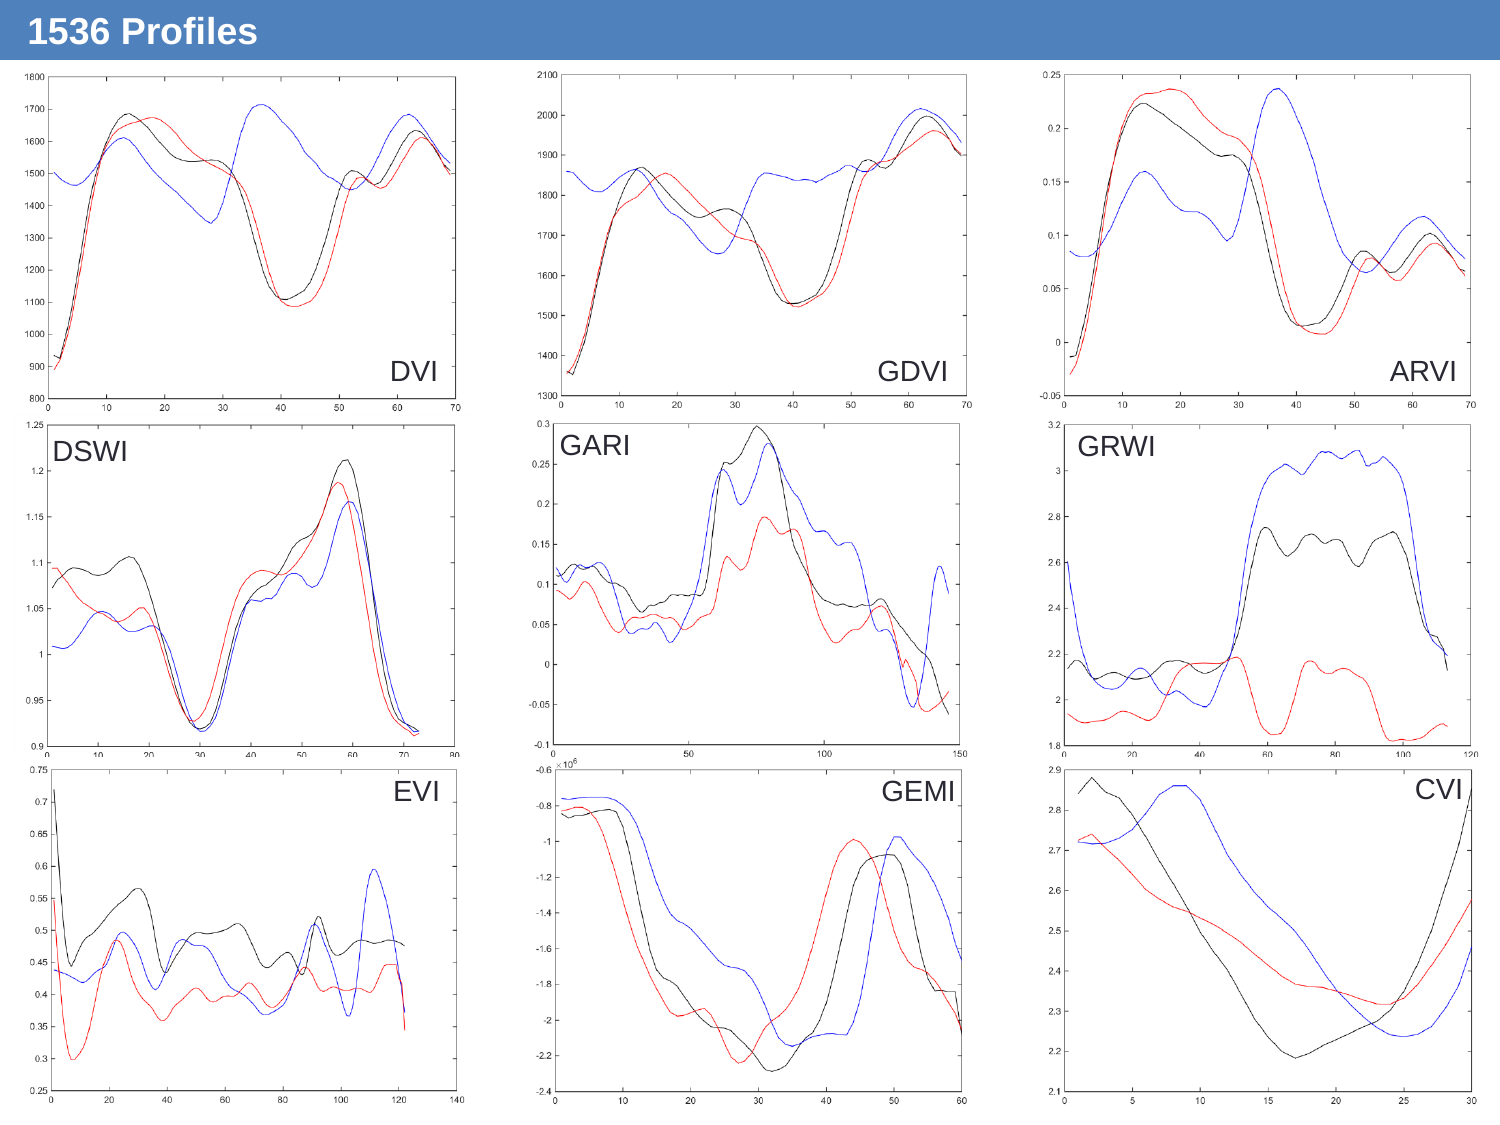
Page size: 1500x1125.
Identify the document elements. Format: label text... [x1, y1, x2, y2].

text_box DVI [375, 344, 513, 395]
text_box GRWI [1062, 419, 1200, 470]
text_box ARVI [1374, 344, 1500, 395]
text_box GEMI [866, 765, 1004, 815]
picture [518, 62, 984, 1118]
text_box GDVI [862, 344, 1000, 395]
text_box 1536 Profiles [12, 0, 1038, 60]
text_box CVI [1400, 762, 1500, 813]
text_box EVI [378, 765, 516, 815]
text_box DSWI [37, 425, 175, 475]
picture [1028, 62, 1488, 1118]
picture [12, 64, 474, 1118]
text_box GARI [544, 419, 683, 469]
